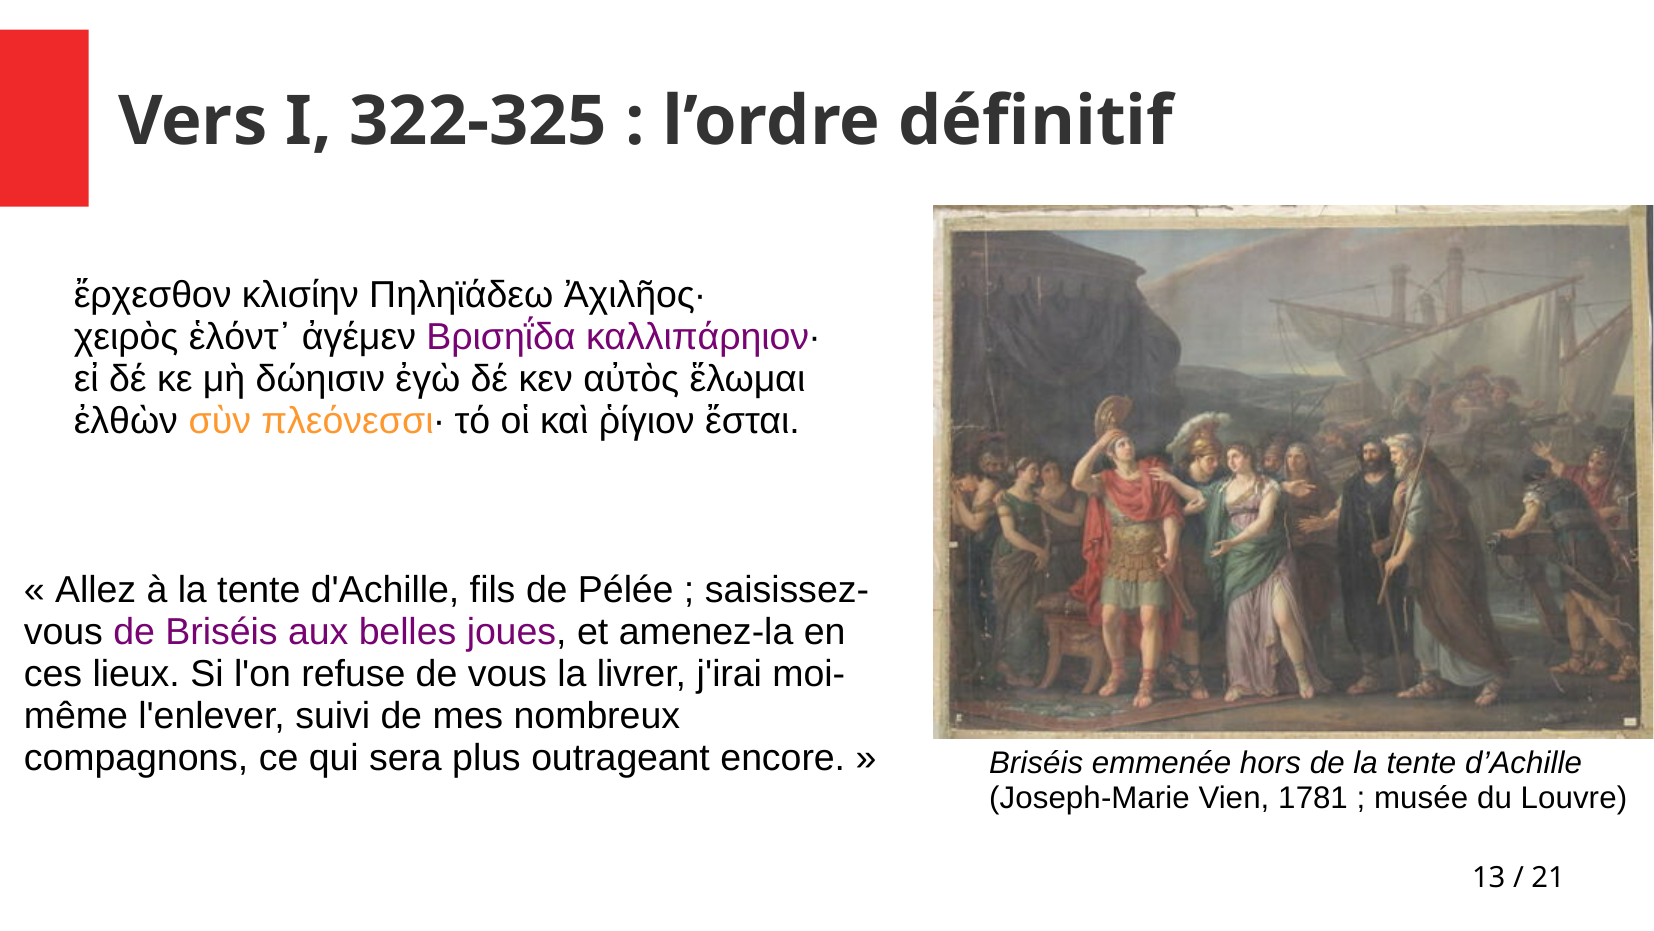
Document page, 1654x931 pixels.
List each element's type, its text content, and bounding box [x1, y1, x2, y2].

text_box Briséis emmenée hors de la tente d’Achille (Joseph-Marie Vien, 1781 ; musée du Louvre) [974, 738, 1654, 858]
text_box ἔρχεσθον κλισίην Πηληϊάδεω Ἀχιλῆος· χειρὸς ἑλόντ᾽ ἀγέμεν Βρισηΐδα καλλιπάρηιον· εἰ δέ κε μὴ δώηισιν ἐγὼ δέ κεν αὐτὸς ἕλωμαι ἐλθὼν σὺν πλεόνεσσι· τό οἱ καὶ ῥίγιον ἔσται. [59, 265, 916, 491]
picture [933, 205, 1654, 739]
text_box « Allez à la tente d'Achille, fils de Pélée ; saisissez-vous de Briséis aux belles joues, et amenez-la en ces lieux. Si l'on refuse de vous la livrer, j'irai moi-même l'enlever, suivi de mes nombreux compagnons, ce qui sera plus outrageant encore. » [9, 561, 916, 857]
title Vers I, 322-325 : l’ordre définitif [118, 29, 1595, 207]
